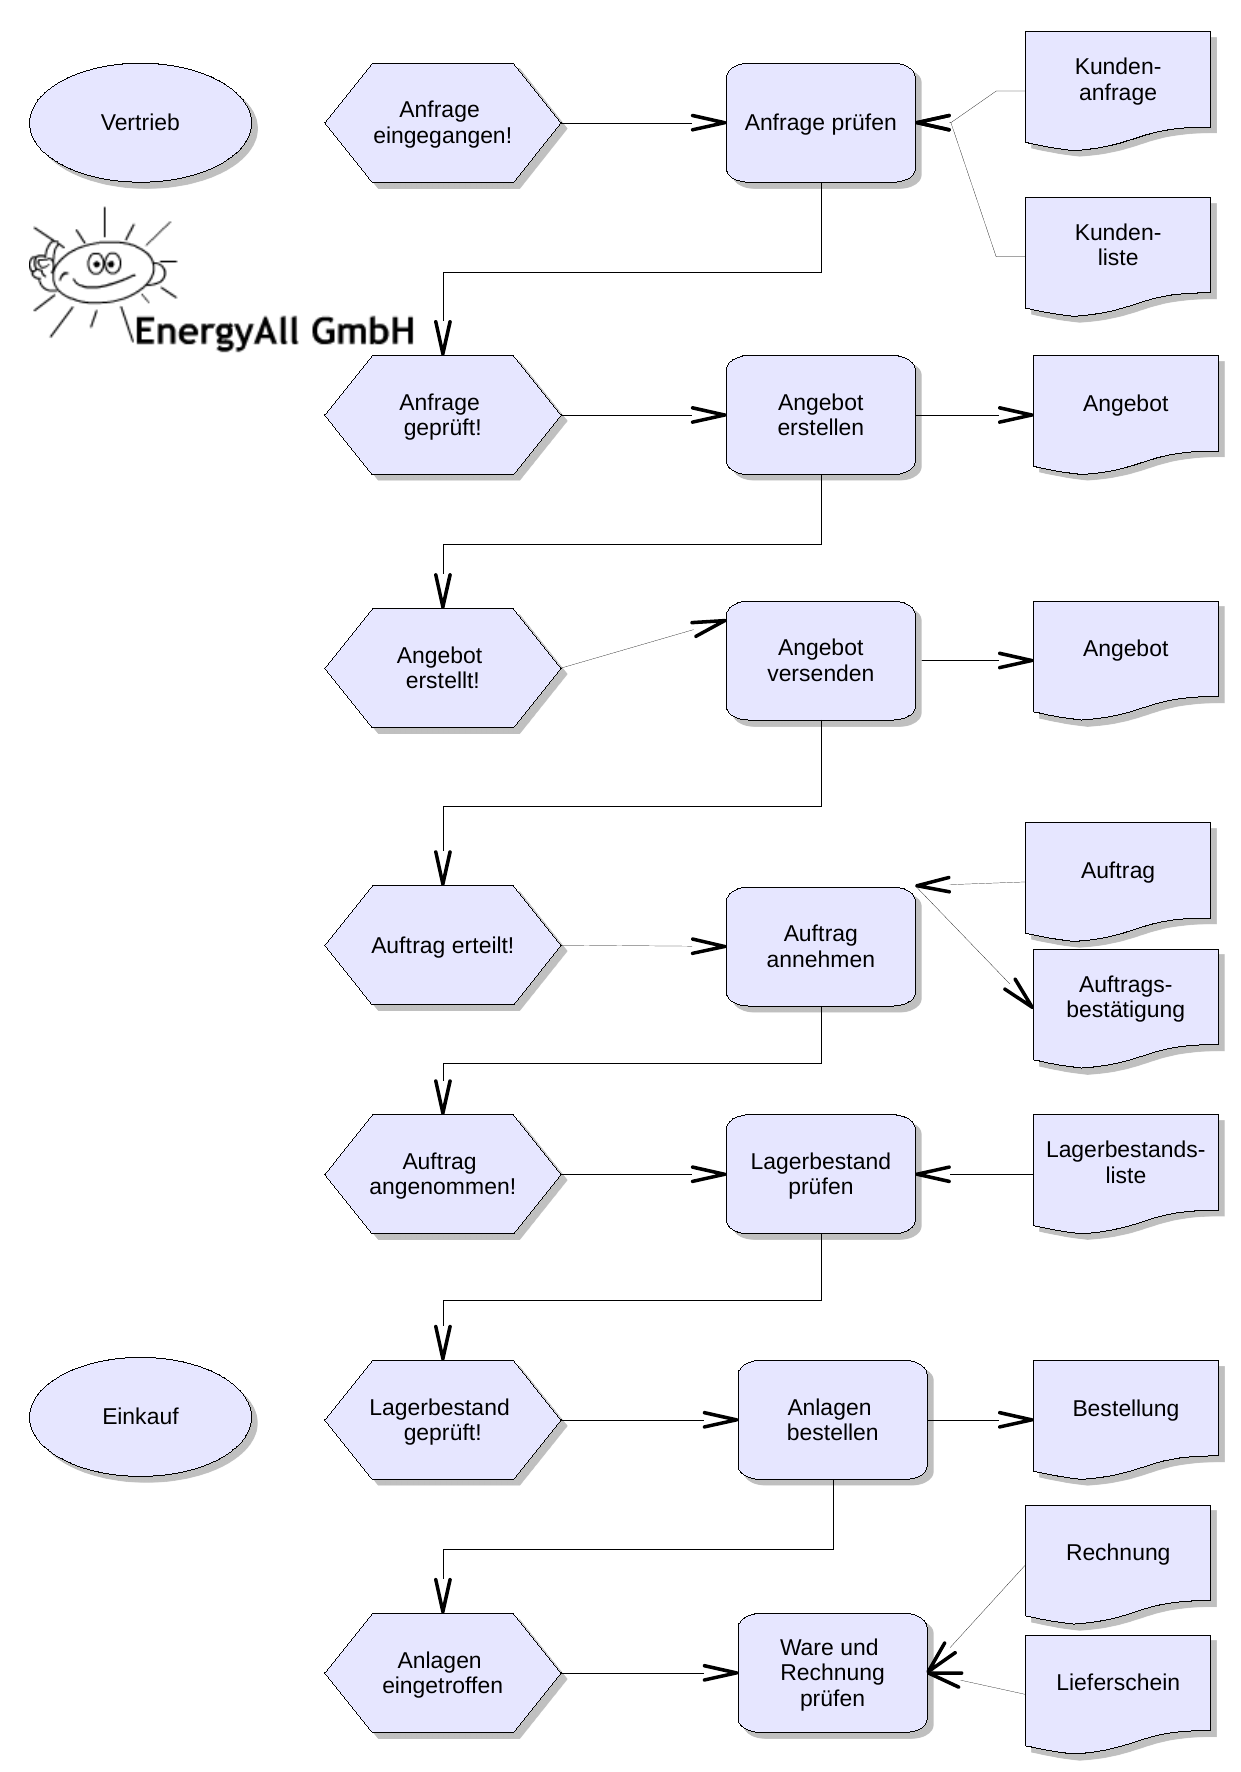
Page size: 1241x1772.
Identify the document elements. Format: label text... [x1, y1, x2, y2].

text_box Lieferschein [1025, 1635, 1211, 1754]
text_box Lagerbestand prüfen [726, 1114, 916, 1234]
text_box Kunden- anfrage [1025, 31, 1211, 151]
text_box Anfrage prüfen [726, 63, 916, 183]
text_box Auftrag erteilt! [324, 885, 561, 1005]
text_box Bestellung [1033, 1360, 1219, 1480]
text_box Auftrag annehmen [726, 887, 916, 1007]
text_box Angebot versenden [726, 601, 916, 721]
text_box Einkauf [29, 1357, 252, 1477]
text_box Lagerbestands- liste [1033, 1114, 1219, 1234]
text_box Anfrage eingegangen! [324, 63, 562, 183]
text_box Rechnung [1025, 1505, 1211, 1625]
text_box Auftrag [1025, 822, 1211, 942]
picture [29, 206, 421, 357]
text_box Angebot erstellen [726, 355, 916, 475]
text_box Anlagen eingetroffen [324, 1613, 562, 1733]
text_box Angebot [1033, 355, 1219, 475]
text_box Anfrage geprüft! [324, 355, 562, 475]
text_box Angebot [1033, 601, 1219, 721]
text_box Auftrags- bestätigung [1033, 949, 1219, 1069]
text_box Angebot erstellt! [324, 608, 561, 728]
text_box Anlagen bestellen [738, 1360, 928, 1480]
text_box Auftrag angenommen! [324, 1114, 561, 1234]
text_box Ware und Rechnung prüfen [738, 1613, 928, 1733]
text_box Vertrieb [29, 63, 252, 183]
text_box Kunden- liste [1025, 197, 1211, 317]
text_box Lagerbestand geprüft! [324, 1360, 562, 1480]
